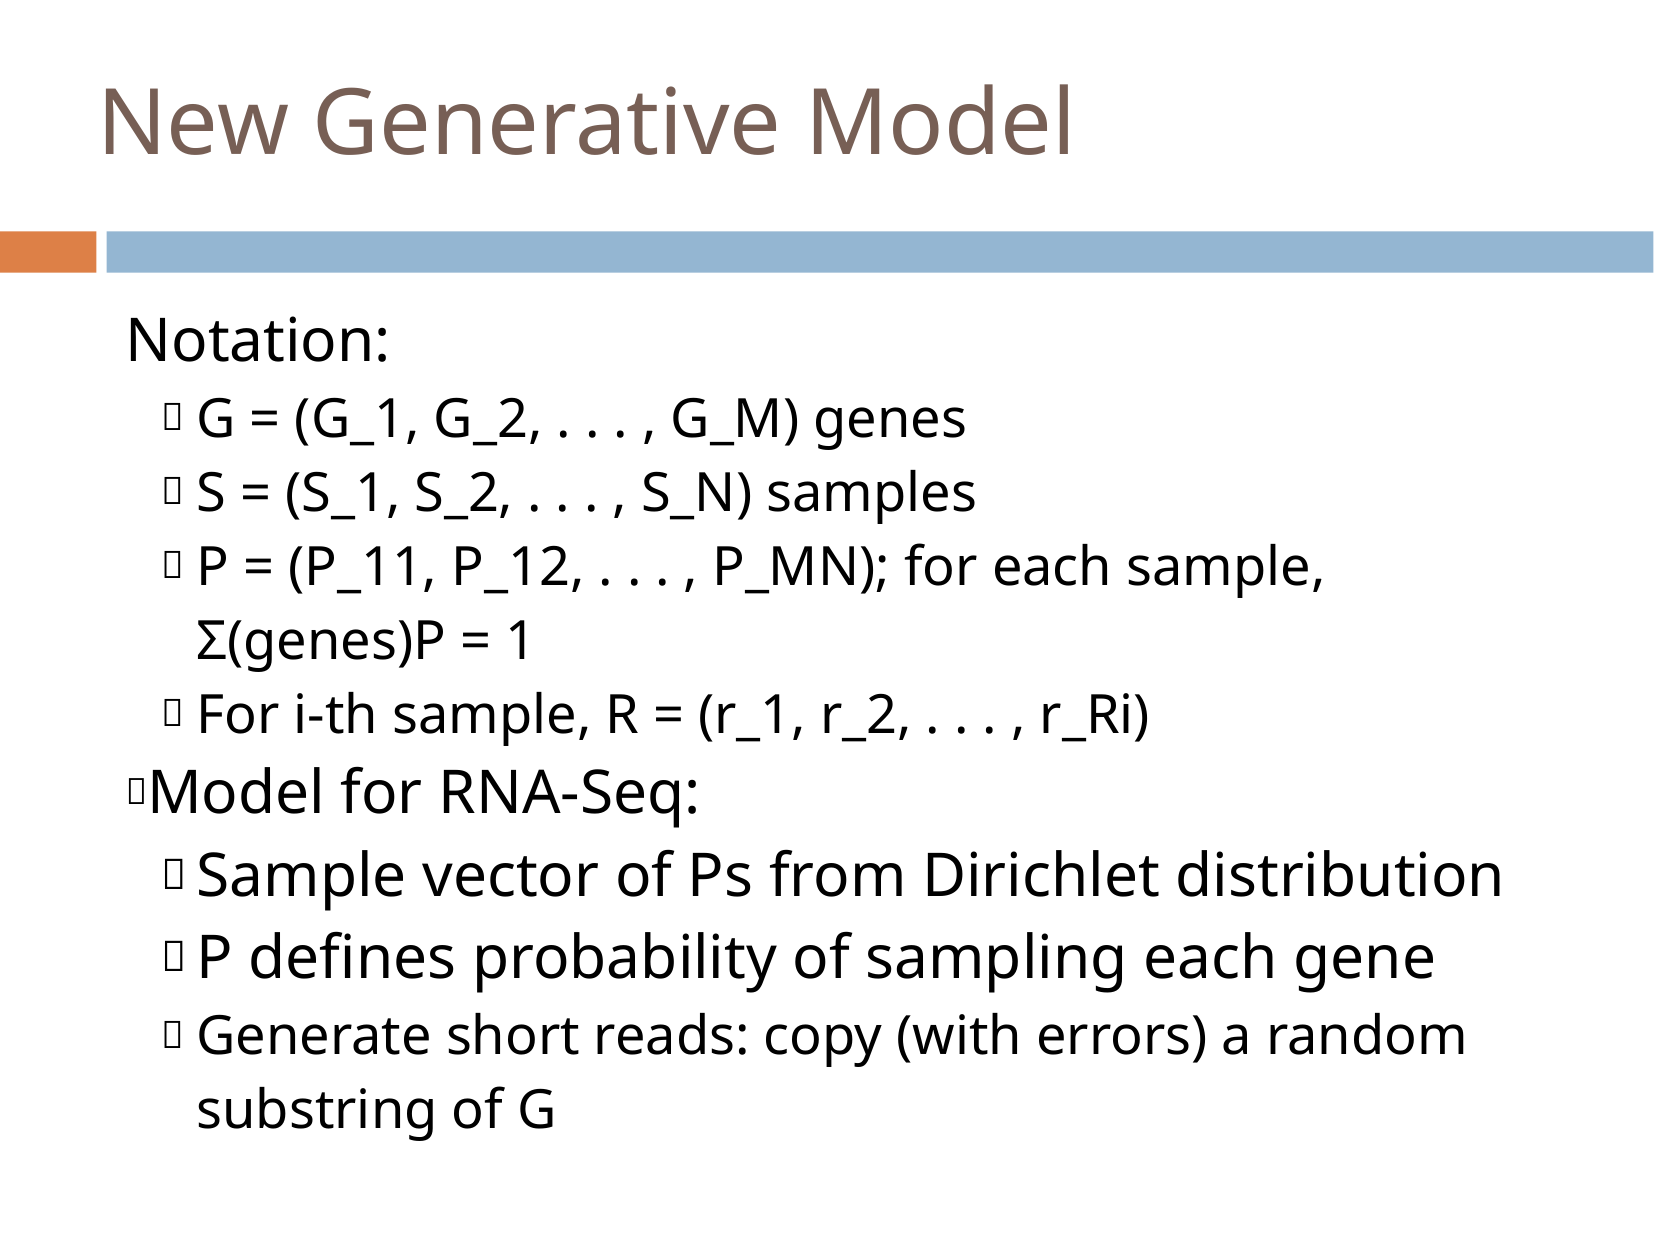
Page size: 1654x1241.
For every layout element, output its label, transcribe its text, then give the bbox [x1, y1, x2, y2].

text_box Notation: G = (G_1, G_2, . . . , G_M) genes S = (S_1, S_2, . . . , S_N) samples P = (P_11, P_12, . . . , P_MN); for each sample, Σ(genes)P = 1 For i-th sample, R = (r_1, r_2, . . . , r_Ri) Model for RNA-Seq: Sample vector of Ps from Dirichlet distribution P defines probability of sampling each gene Generate short reads: copy (with errors) a random substring of G [110, 289, 1586, 1103]
text_box New Generative Model [82, 49, 1571, 257]
